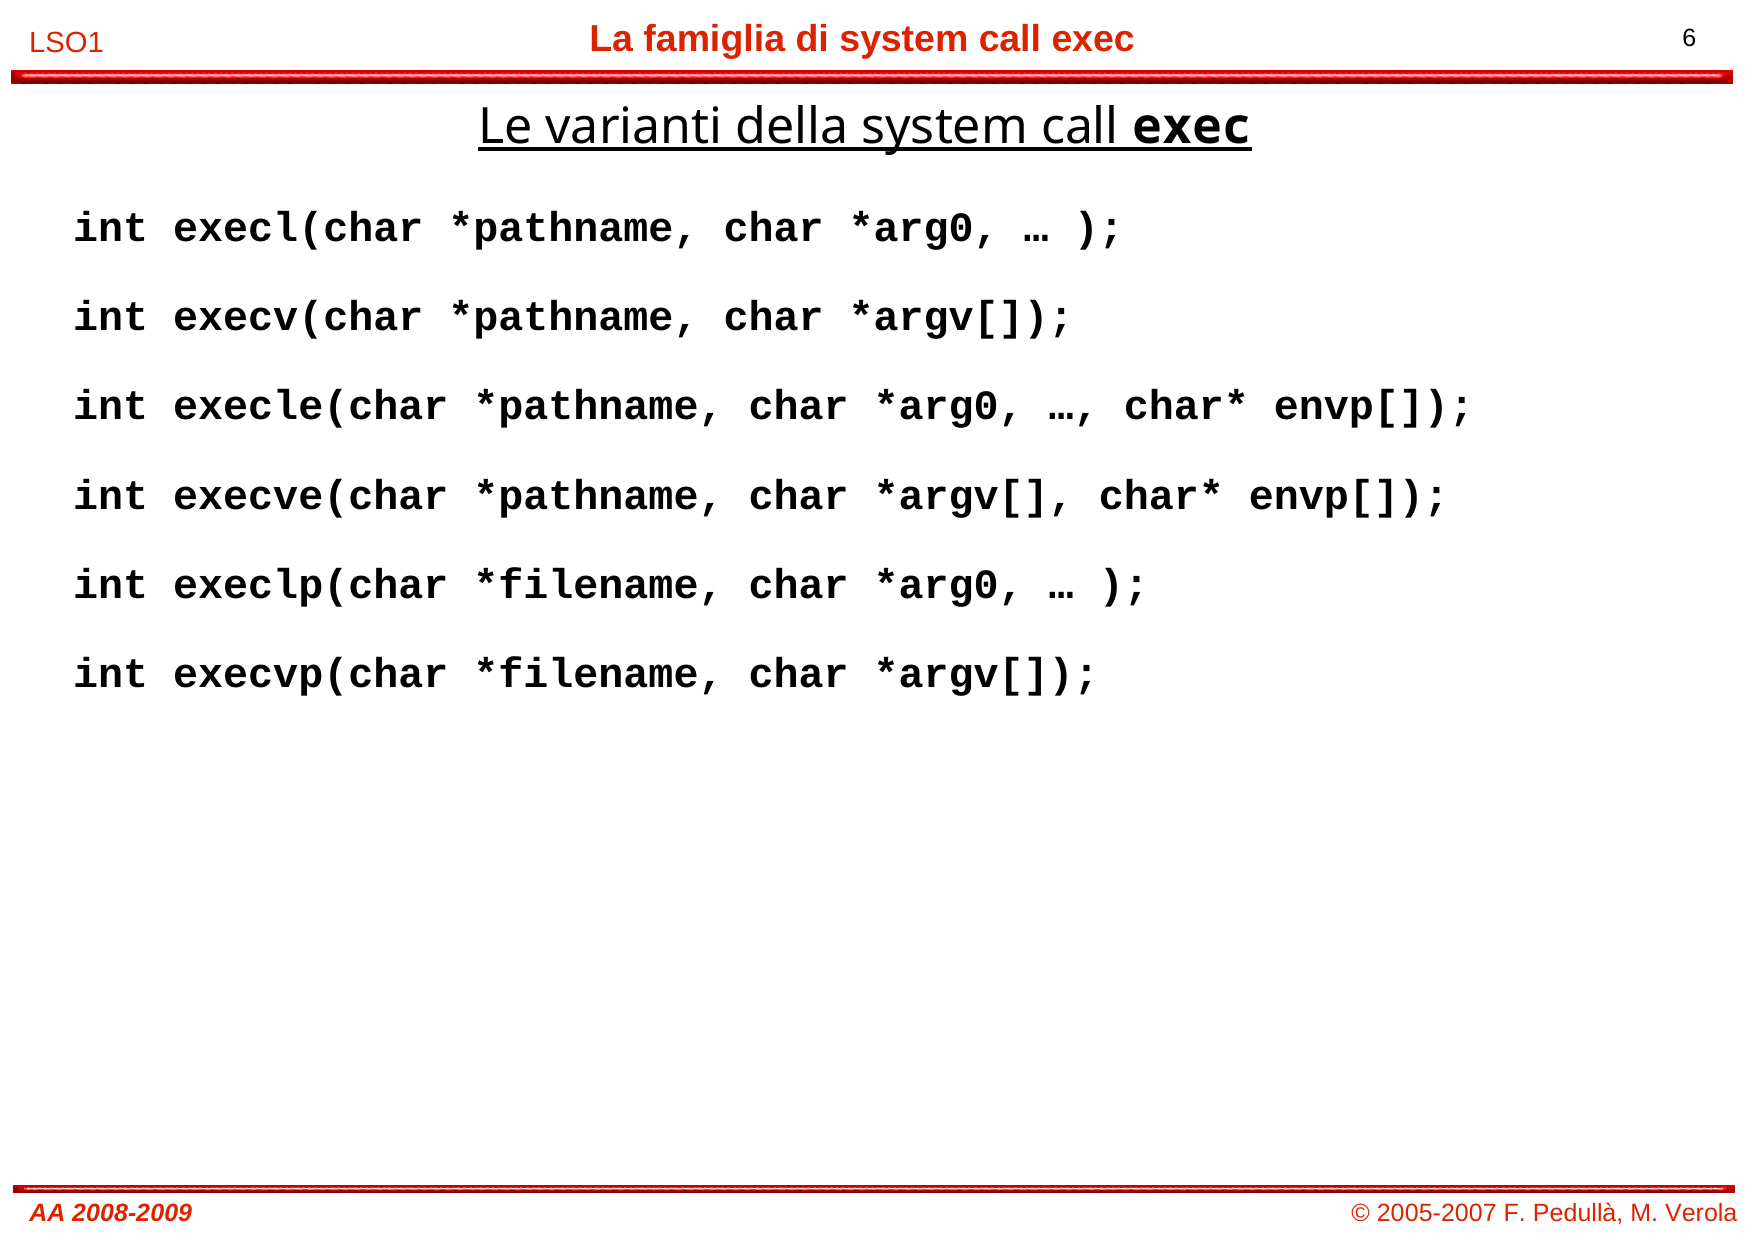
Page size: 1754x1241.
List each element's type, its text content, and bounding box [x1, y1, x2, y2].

picture [13, 1185, 1735, 1193]
picture [11, 70, 1733, 84]
title Le varianti della system call exec [396, 78, 1335, 174]
list int execl(char *pathname, char *arg0, … ); int execv(char *pathname, char *argv[]); int execle(char *pathname, char *arg0, …, char* envp[]); int execve(char *pathname, char *argv[], char* envp[]); int execlp(char *filename, char *arg0, … ); int execvp(char *filename, char *argv[]); [58, 195, 1696, 1051]
